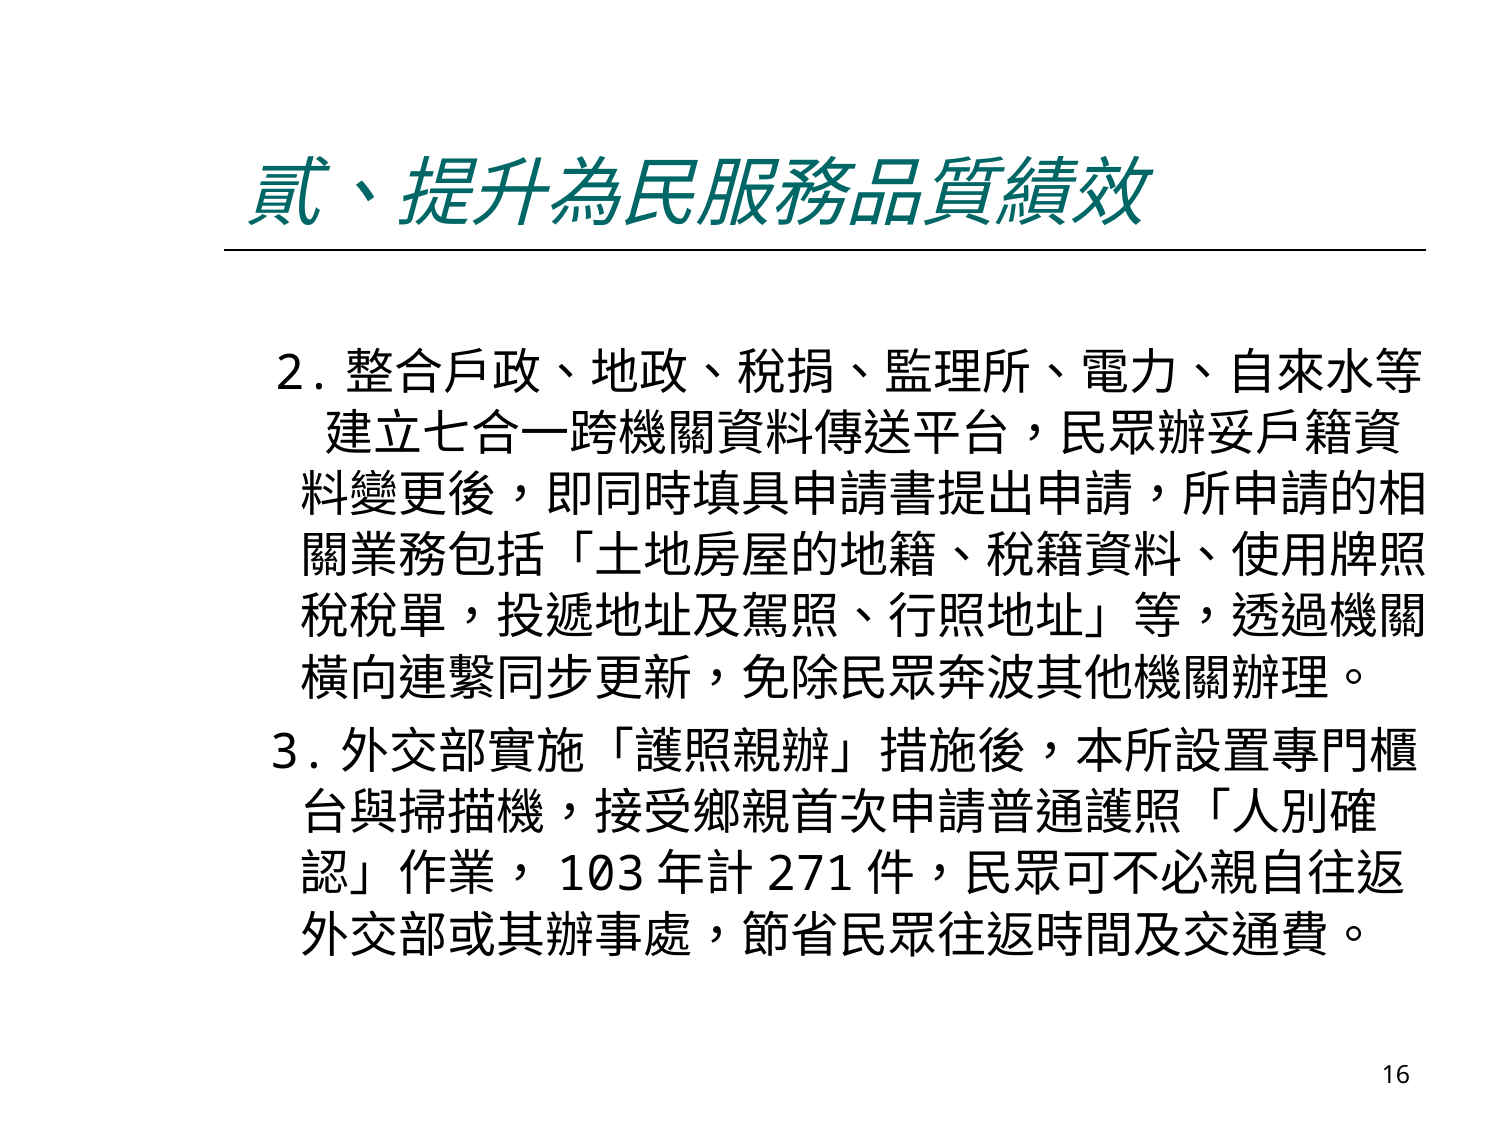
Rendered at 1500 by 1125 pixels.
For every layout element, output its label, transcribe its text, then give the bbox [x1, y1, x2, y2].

title 貳、提升為民服務品質績效 [230, 54, 1430, 243]
list 2.整合戶政、地政、稅捐、監理所、電力、自來水等 建立七合一跨機關資料傳送平台，民眾辦妥戶籍資料變更後，即同時填具申請書提出申請，所申請的相關業務包括「土地房屋的地籍、稅籍資料、使用牌照稅稅單，投遞地址及駕照、行照地址」等，透過機關橫向連繫同步更新，免除民眾奔波其他機關辦理。 3.外交部實施「護照親辦」措施後，本所設置專門櫃台與掃描機，接受鄉親首次申請普通護照「人別確認」作業，103年計271件，民眾可不必親自往返外交部或其辦事處，節省民眾往返時間及交通費。 [230, 267, 1447, 1035]
text_box <編號> [1074, 1035, 1426, 1101]
